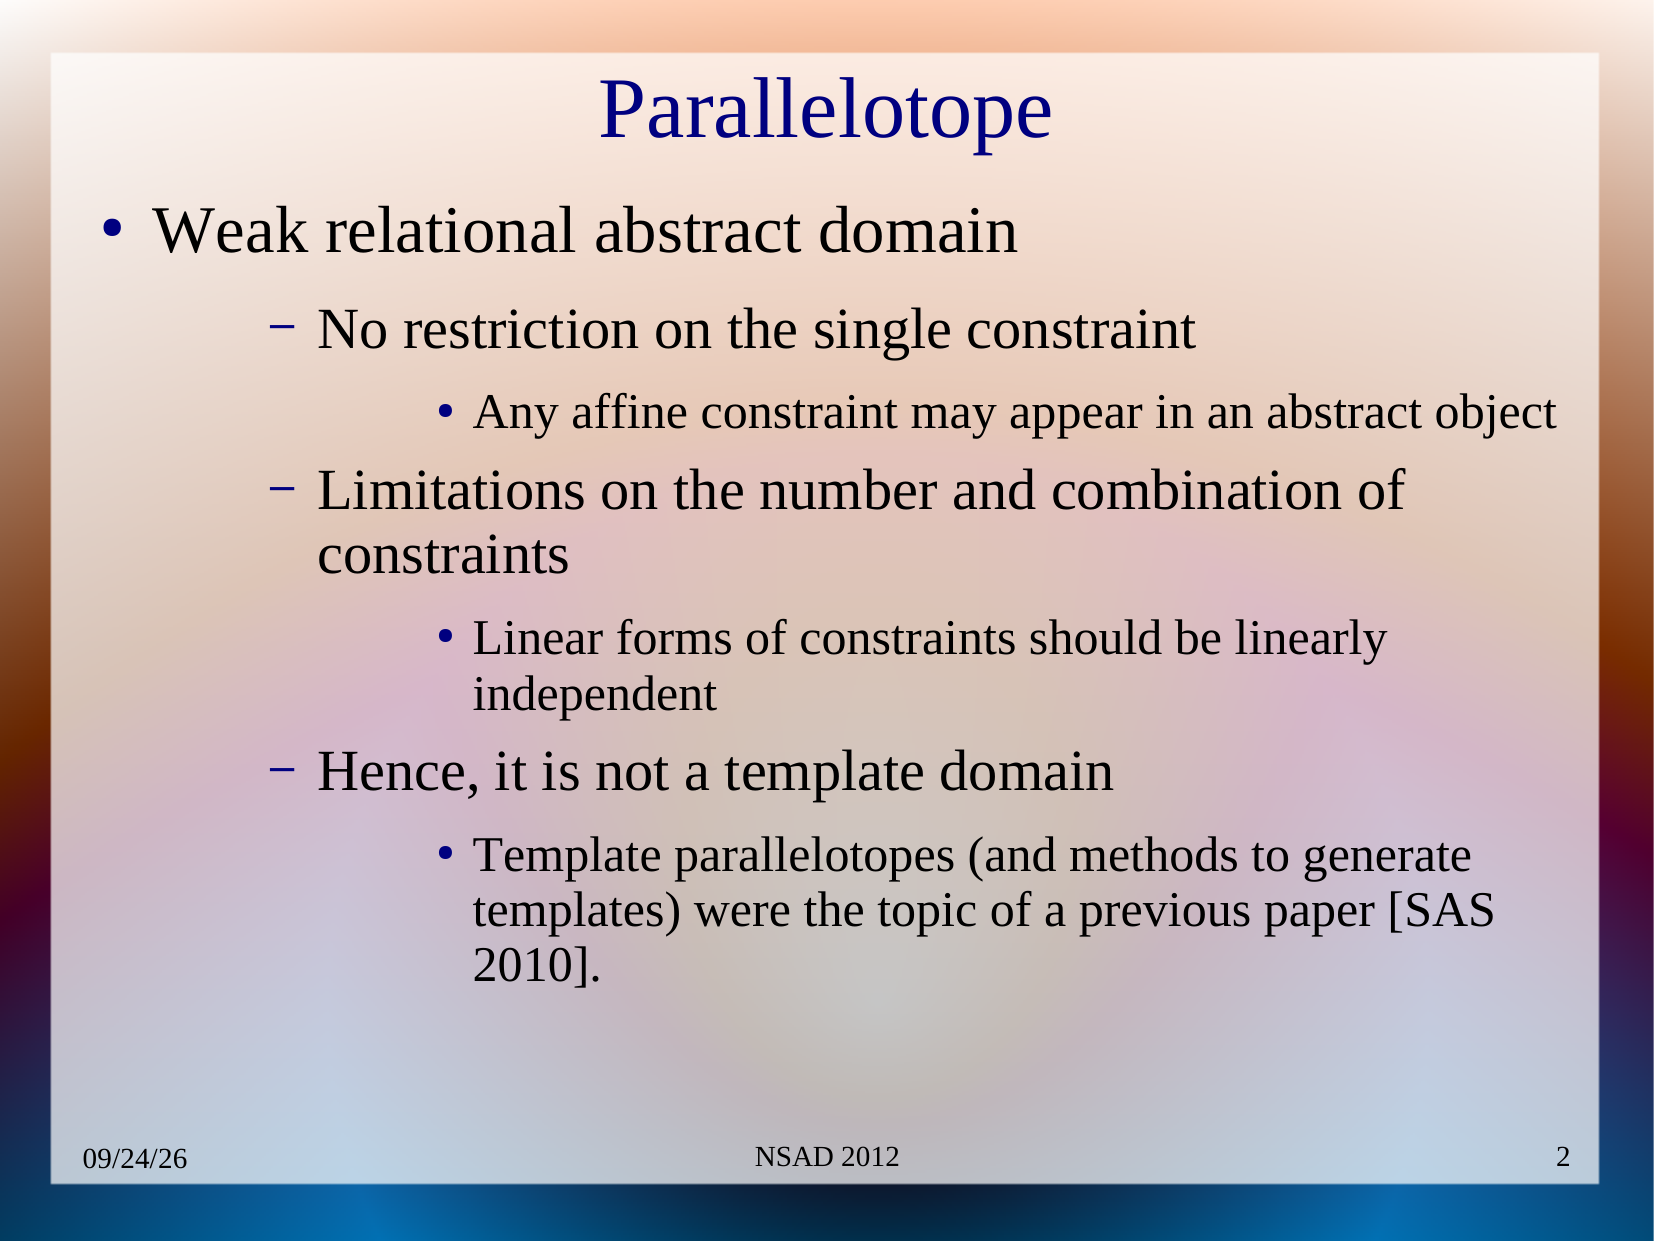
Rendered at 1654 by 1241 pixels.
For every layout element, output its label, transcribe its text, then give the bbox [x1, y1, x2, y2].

picture [0, 0, 1654, 1241]
list Weak relational abstract domain No restriction on the single constraint Any affine constraint may appear in an abstract object Limitations on the number and combination of constraints Linear forms of constraints should be linearly independent Hence, it is not a template domain Template parallelotopes (and methods to generate templates) were the topic of a previous paper [SAS 2010]. [82, 192, 1571, 1121]
title Parallelotope [82, 60, 1571, 156]
